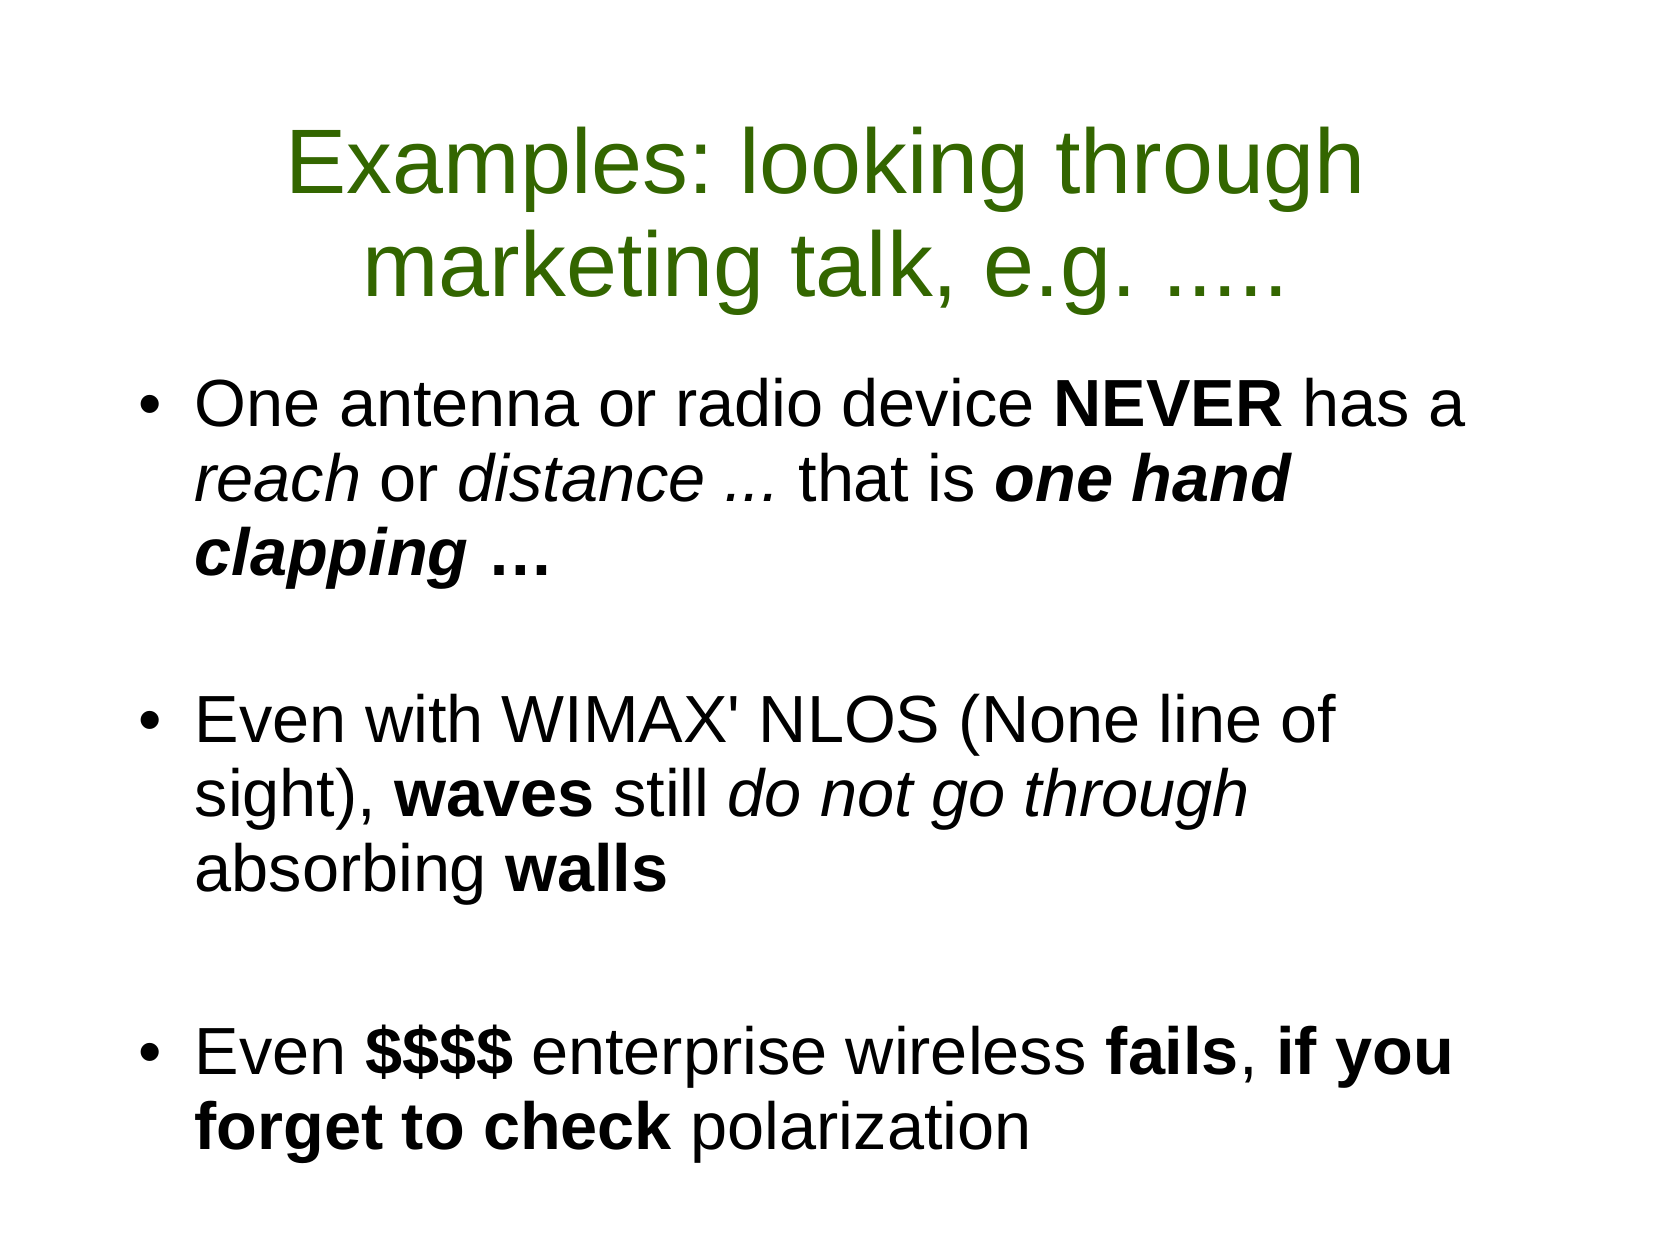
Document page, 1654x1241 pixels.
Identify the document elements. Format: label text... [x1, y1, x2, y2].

list One antenna or radio device NEVER has a reach or distance ... that is one hand clapping … Even with WIMAX' NLOS (None line of sight), waves still do not go through absorbing walls Even $$$$ enterprise wireless fails, if you forget to check polarization [123, 358, 1530, 1172]
title Examples: looking through marketing talk, e.g. ..... [123, 87, 1530, 340]
